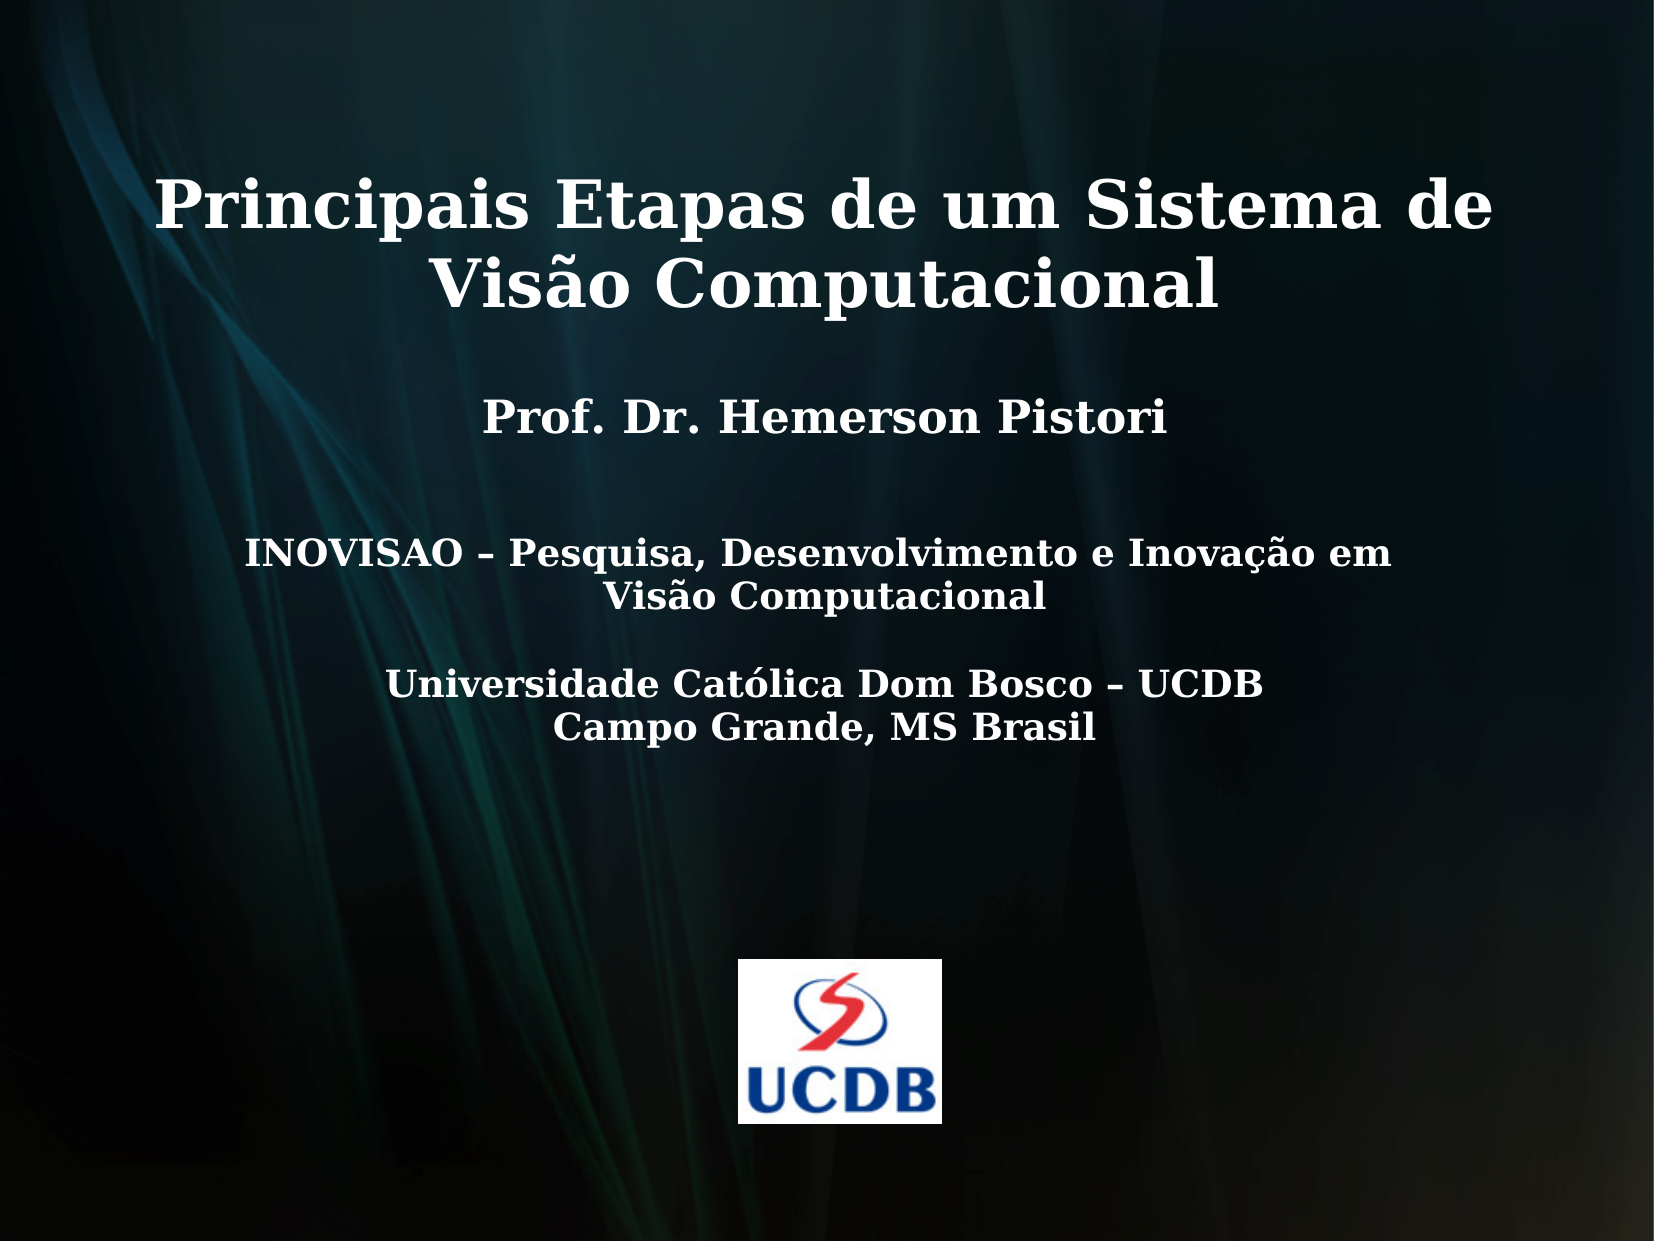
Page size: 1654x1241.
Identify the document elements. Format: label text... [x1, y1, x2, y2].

text_box Principais Etapas de um Sistema de Visão Computacional Prof. Dr. Hemerson Pistori INOVISAO – Pesquisa, Desenvolvimento e Inovação em Visão Computacional Universidade Católica Dom Bosco – UCDB Campo Grande, MS Brasil [37, 156, 1613, 1096]
picture [0, 0, 1654, 1241]
